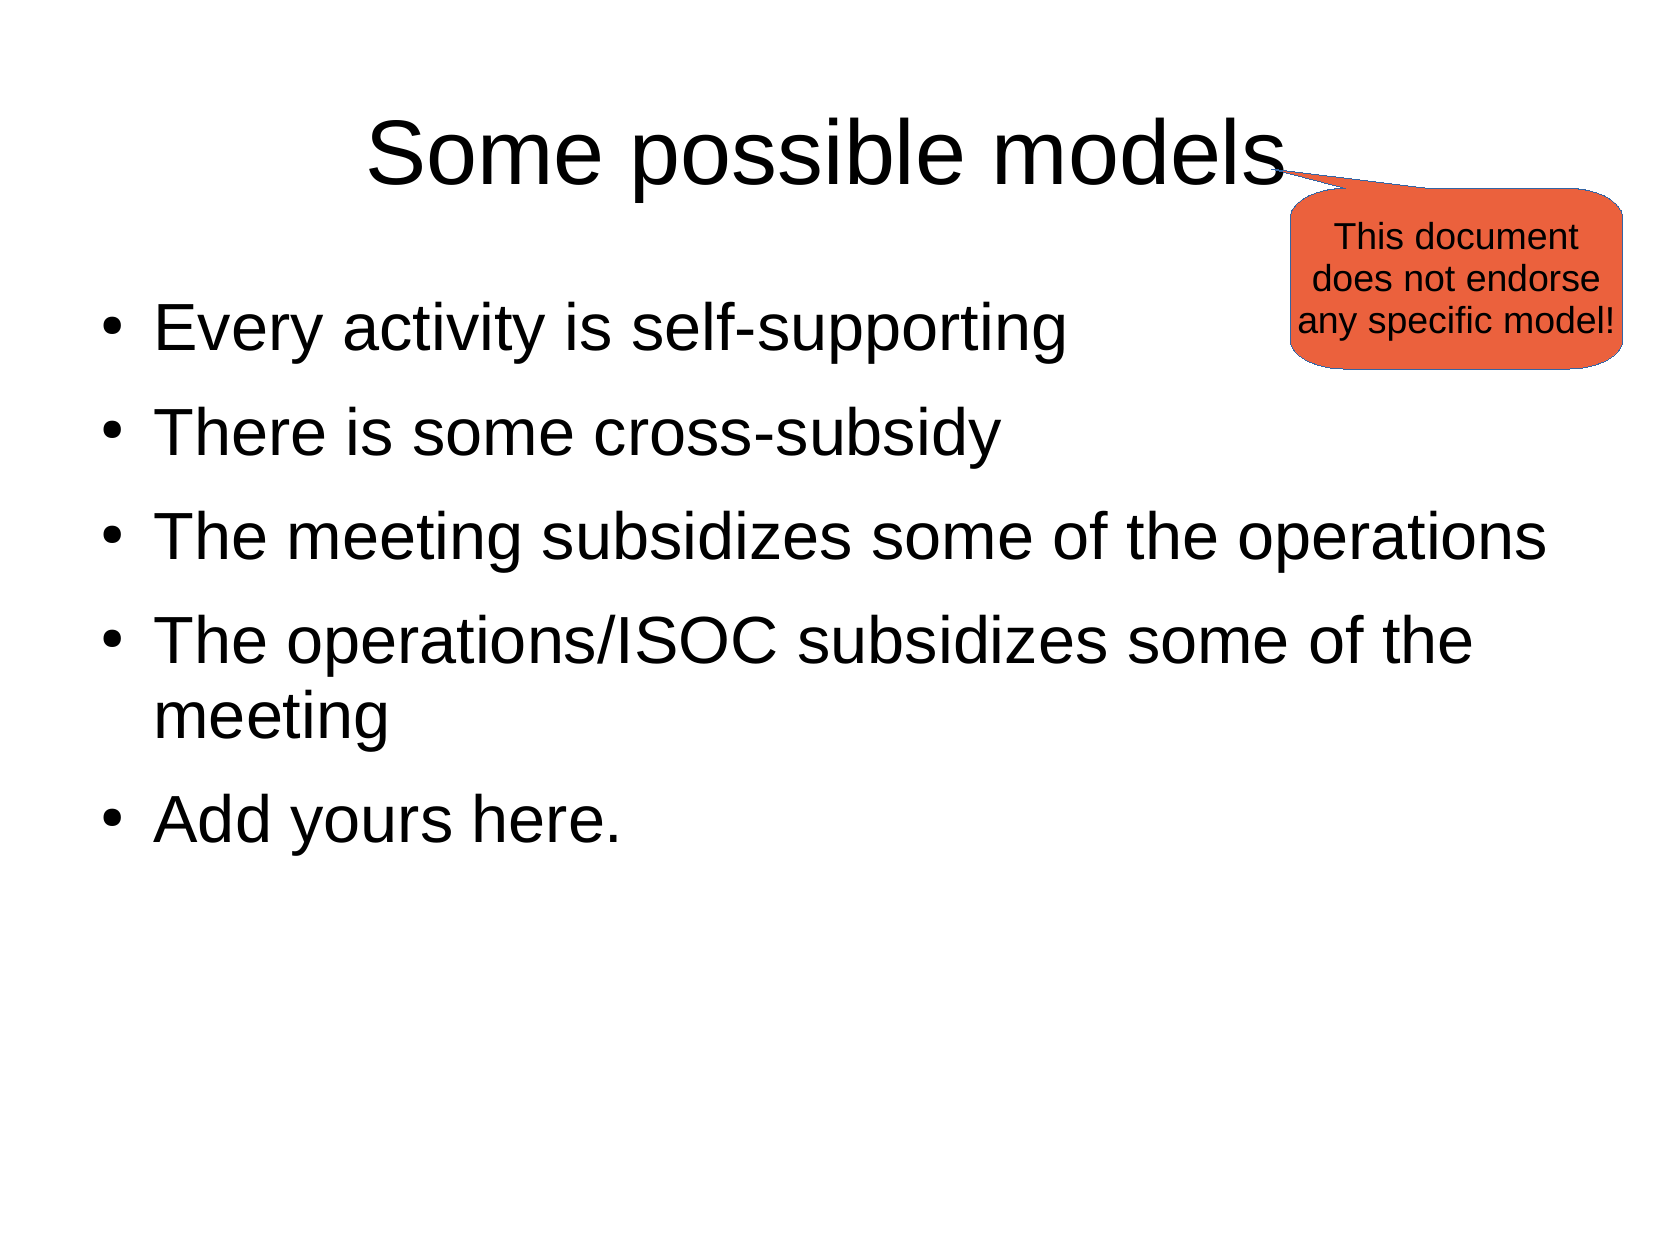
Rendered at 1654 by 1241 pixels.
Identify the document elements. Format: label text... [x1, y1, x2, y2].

list Every activity is self-supporting There is some cross-subsidy The meeting subsidizes some of the operations The operations/ISOC subsidizes some of the meeting Add yours here. [82, 290, 1571, 1010]
text_box This document does not endorse any specific model! [1271, 169, 1623, 370]
title Some possible models [82, 49, 1571, 257]
